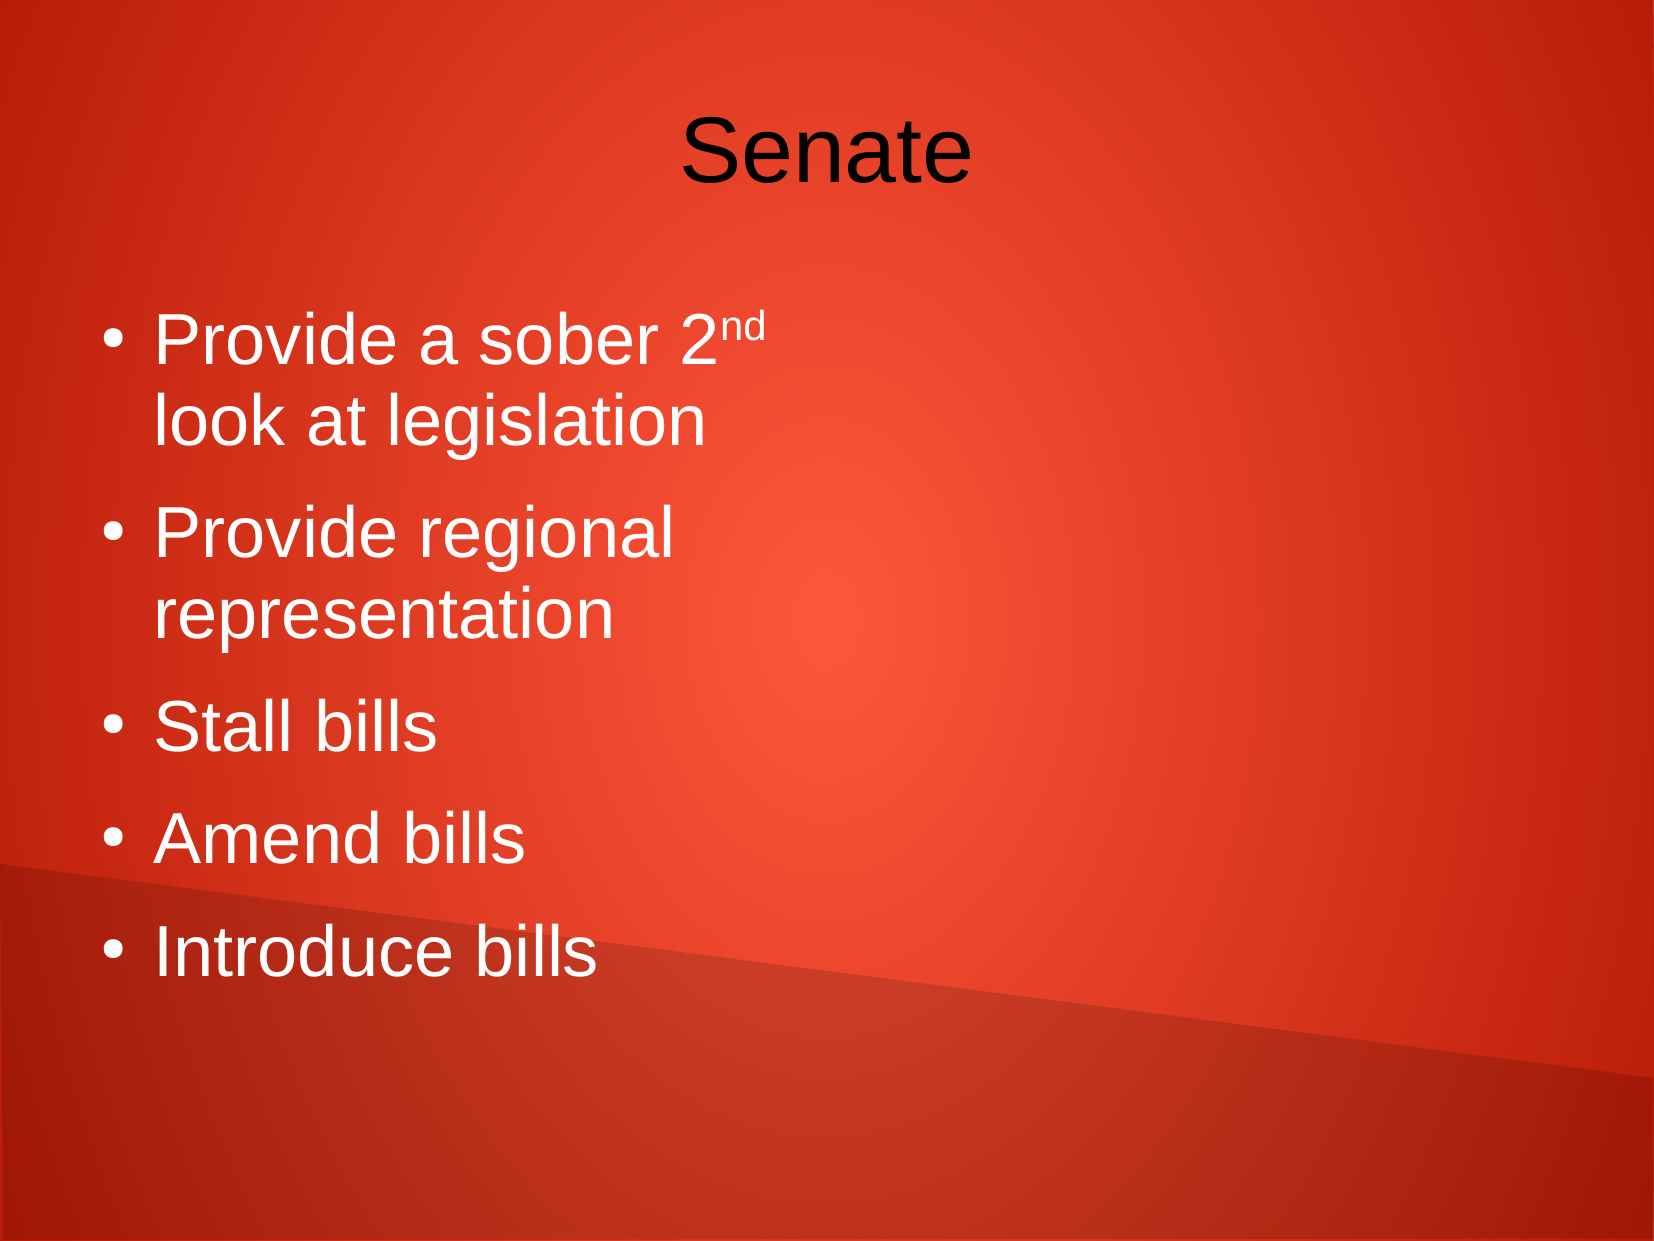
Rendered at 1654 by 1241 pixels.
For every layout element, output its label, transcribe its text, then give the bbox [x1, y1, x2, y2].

list Provide a sober 2nd look at legislation Provide regional representation Stall bills Amend bills Introduce bills [82, 299, 809, 1019]
title Senate [82, 47, 1571, 252]
